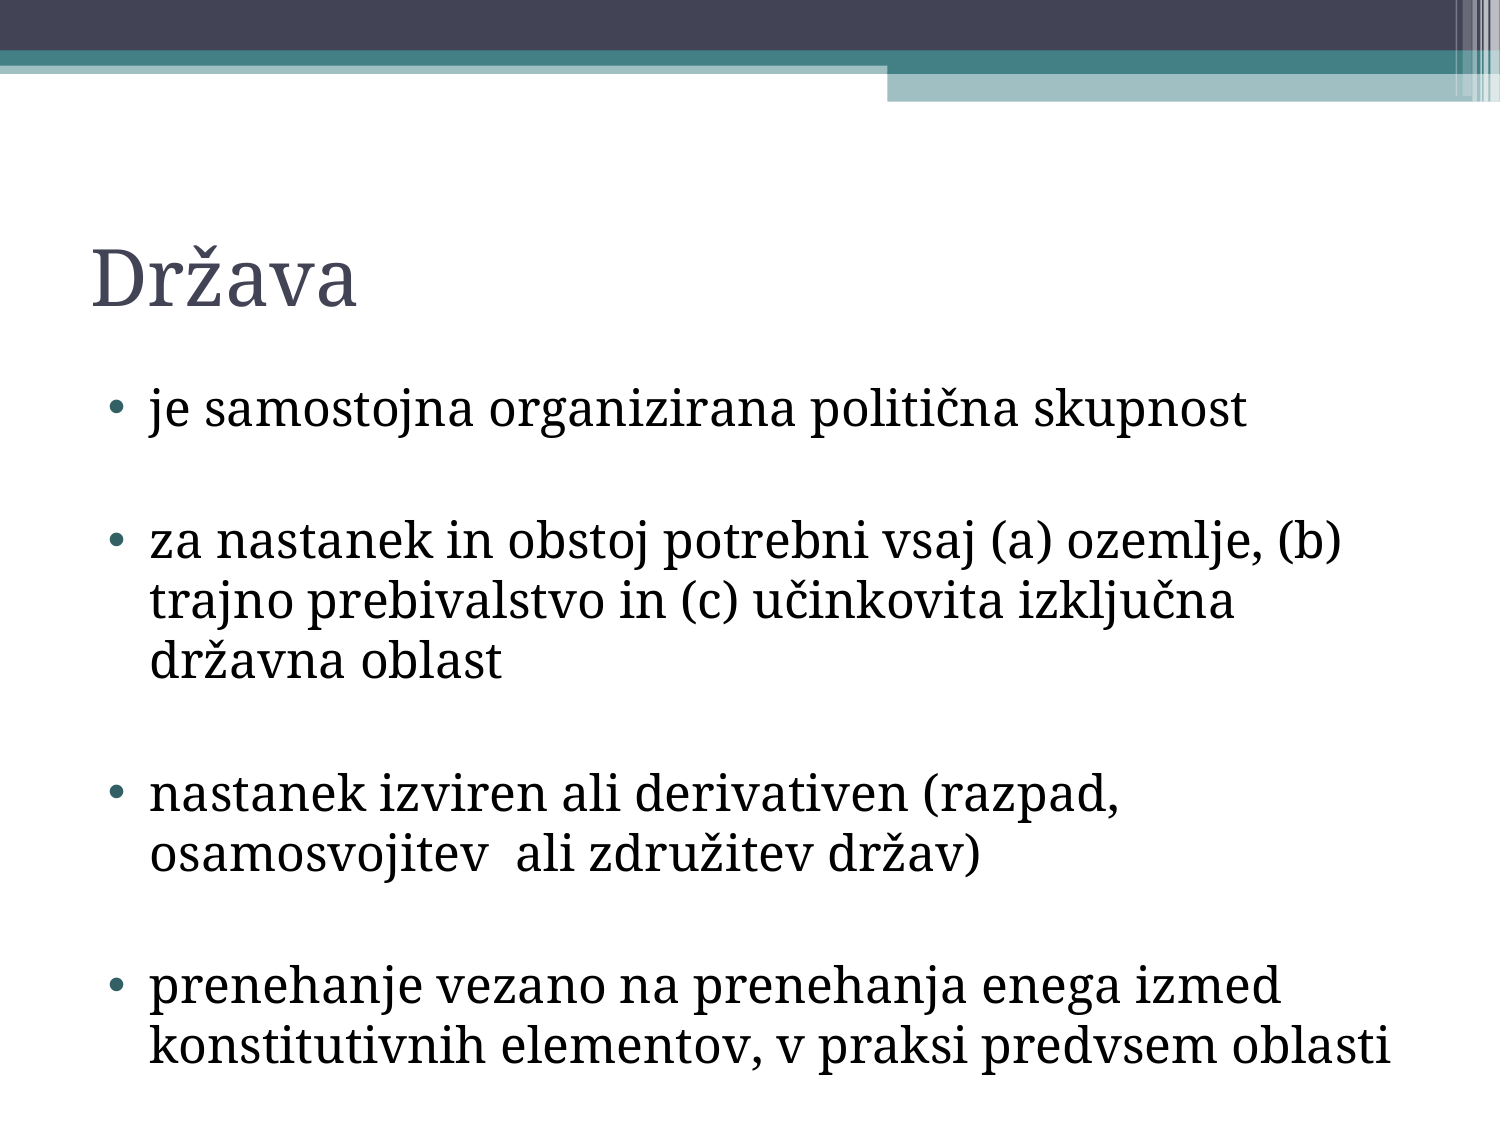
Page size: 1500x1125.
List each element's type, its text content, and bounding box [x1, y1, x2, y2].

title Država [75, 187, 1426, 363]
list je samostojna organizirana politična skupnost za nastanek in obstoj potrebni vsaj (a) ozemlje, (b) trajno prebivalstvo in (c) učinkovita izključna državna oblast nastanek izviren ali derivativen (razpad, osamosvojitev ali združitev držav) prenehanje vezano na prenehanja enega izmed konstitutivnih elementov, v praksi predvsem oblasti [75, 369, 1426, 1079]
